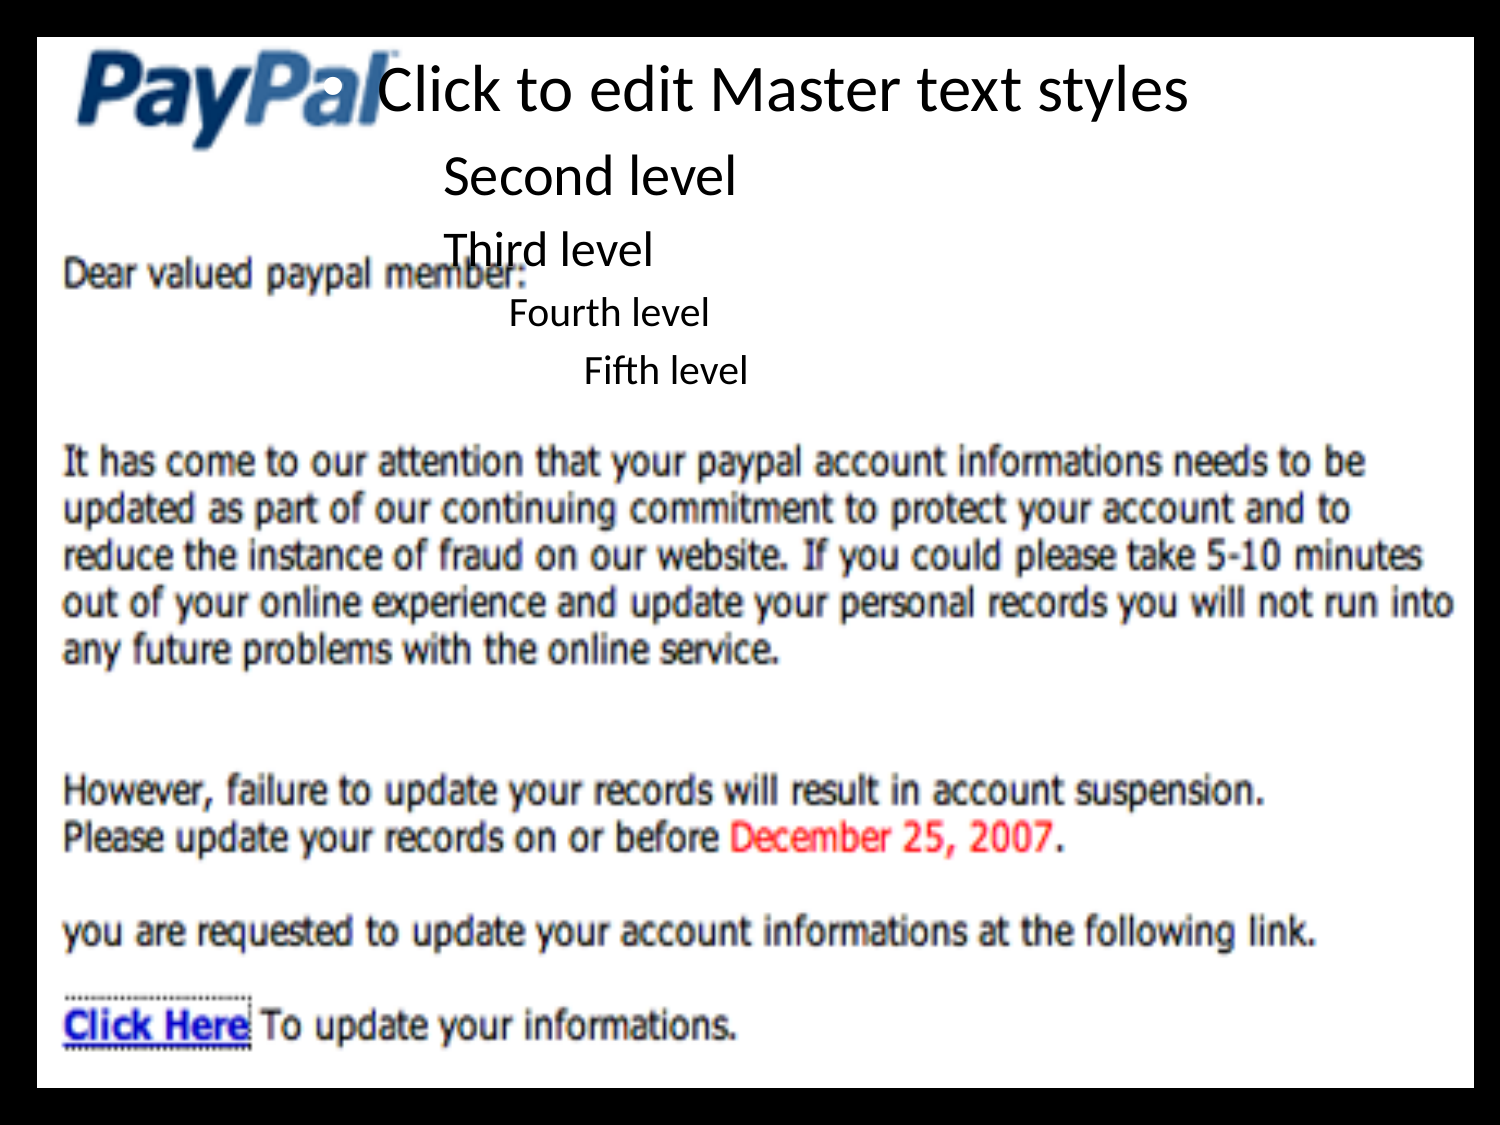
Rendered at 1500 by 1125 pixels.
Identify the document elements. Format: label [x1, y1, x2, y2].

picture [37, 37, 1474, 1088]
